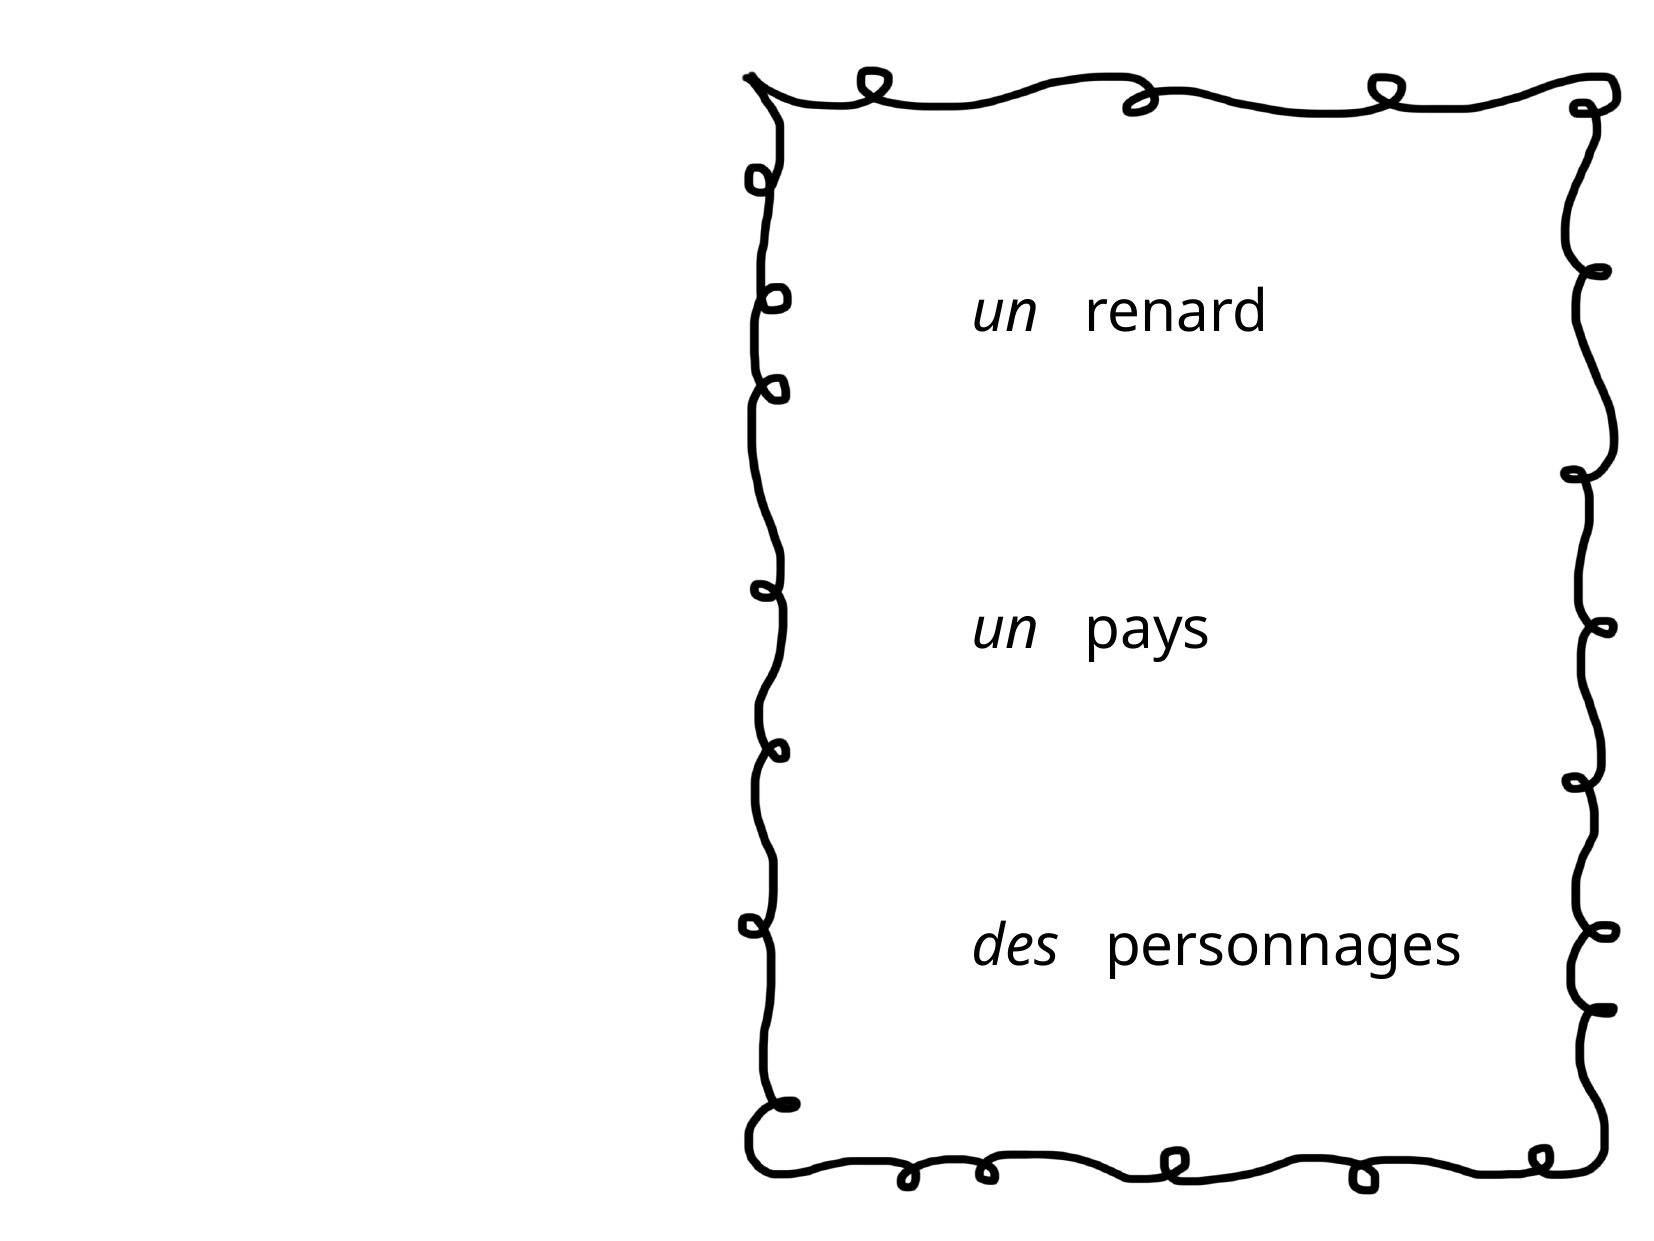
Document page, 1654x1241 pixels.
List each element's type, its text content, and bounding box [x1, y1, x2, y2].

text_box un renard un pays des personnages [956, 262, 1457, 957]
picture [732, 58, 1630, 1205]
